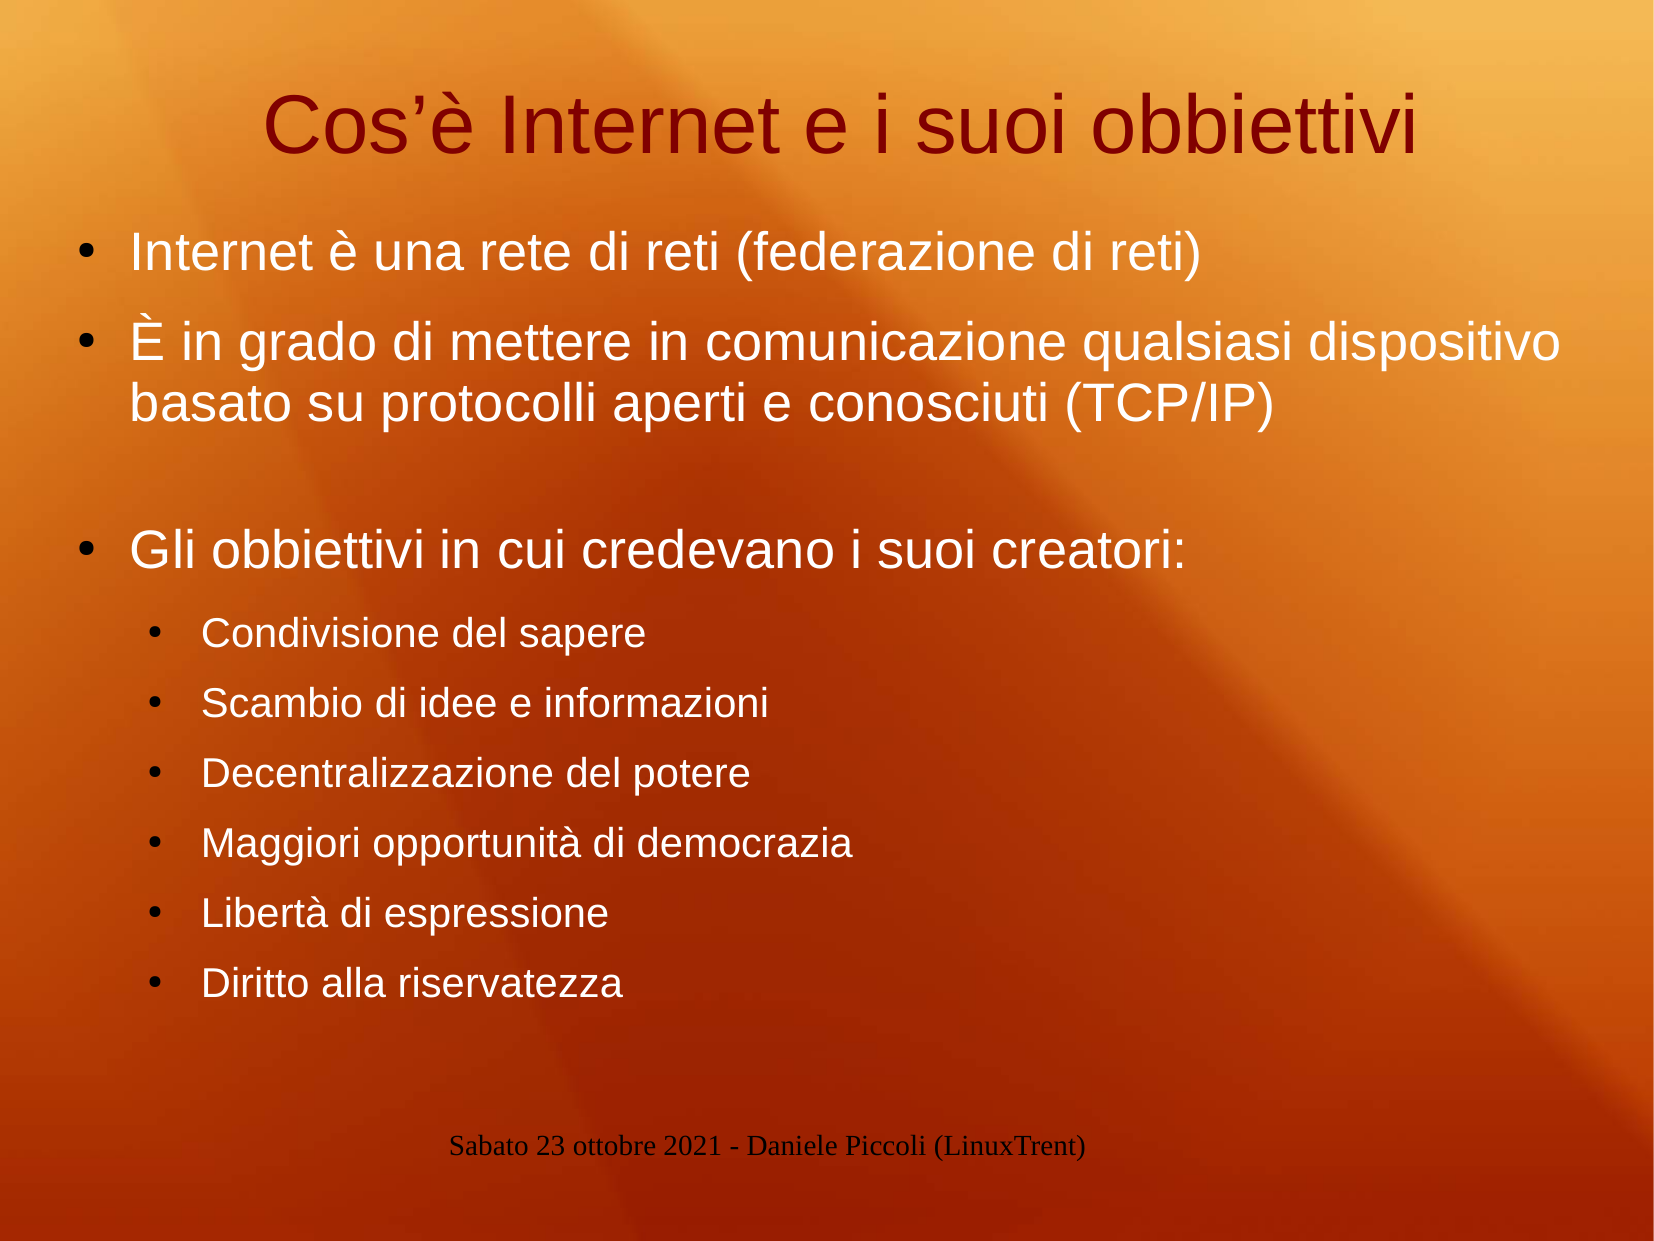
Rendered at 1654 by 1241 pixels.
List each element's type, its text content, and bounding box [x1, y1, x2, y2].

title Cos’è Internet e i suoi obbiettivi [82, 49, 1571, 201]
list Internet è una rete di reti (federazione di reti) È in grado di mettere in comunicazione qualsiasi dispositivo basato su protocolli aperti e conosciuti (TCP/IP) Gli obbiettivi in cui credevano i suoi creatori: Condivisione del sapere Scambio di idee e informazioni Decentralizzazione del potere Maggiori opportunità di democrazia Libertà di espressione Diritto alla riservatezza [59, 221, 1607, 1075]
picture [0, 0, 1654, 1241]
